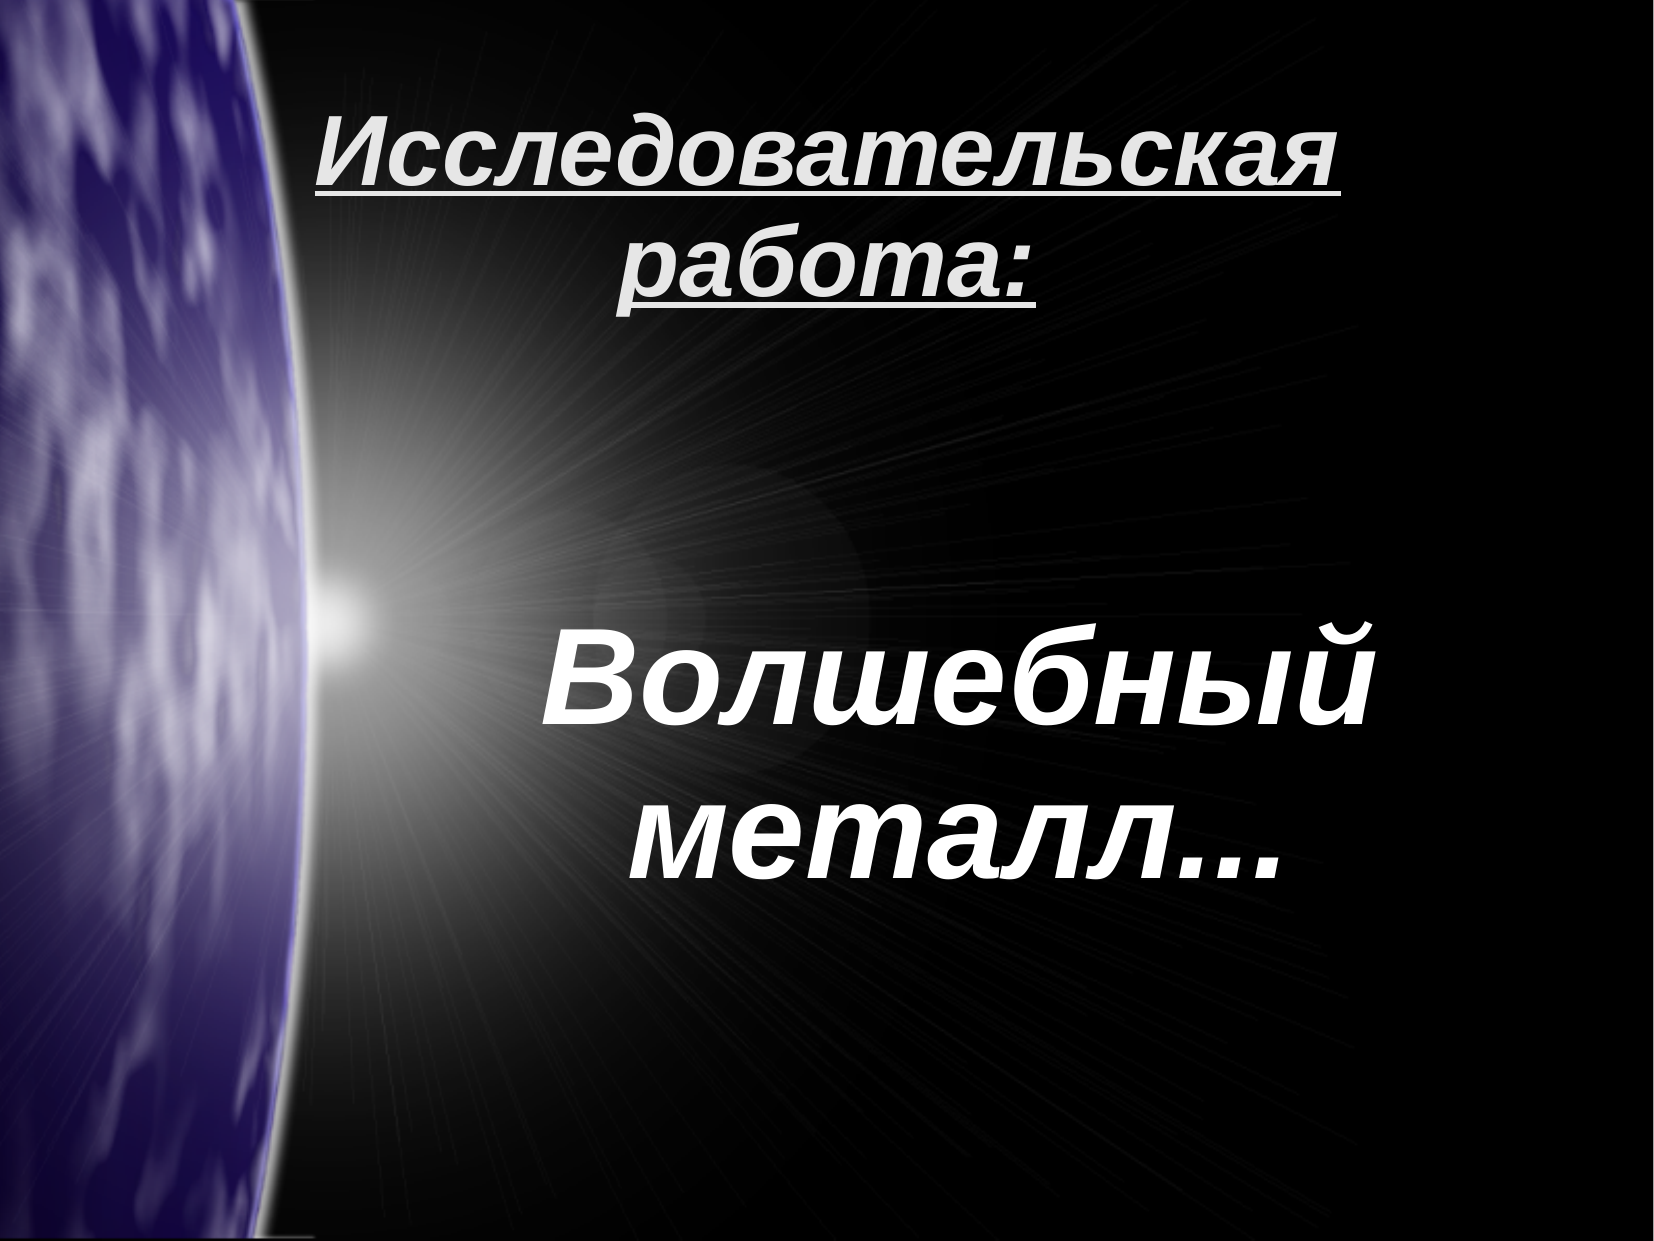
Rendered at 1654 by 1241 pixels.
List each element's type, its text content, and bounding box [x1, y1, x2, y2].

title Исследовательская работа: [121, 94, 1534, 319]
subtitle Волшебный металл... [385, 344, 1534, 1164]
picture [0, 0, 1654, 1241]
